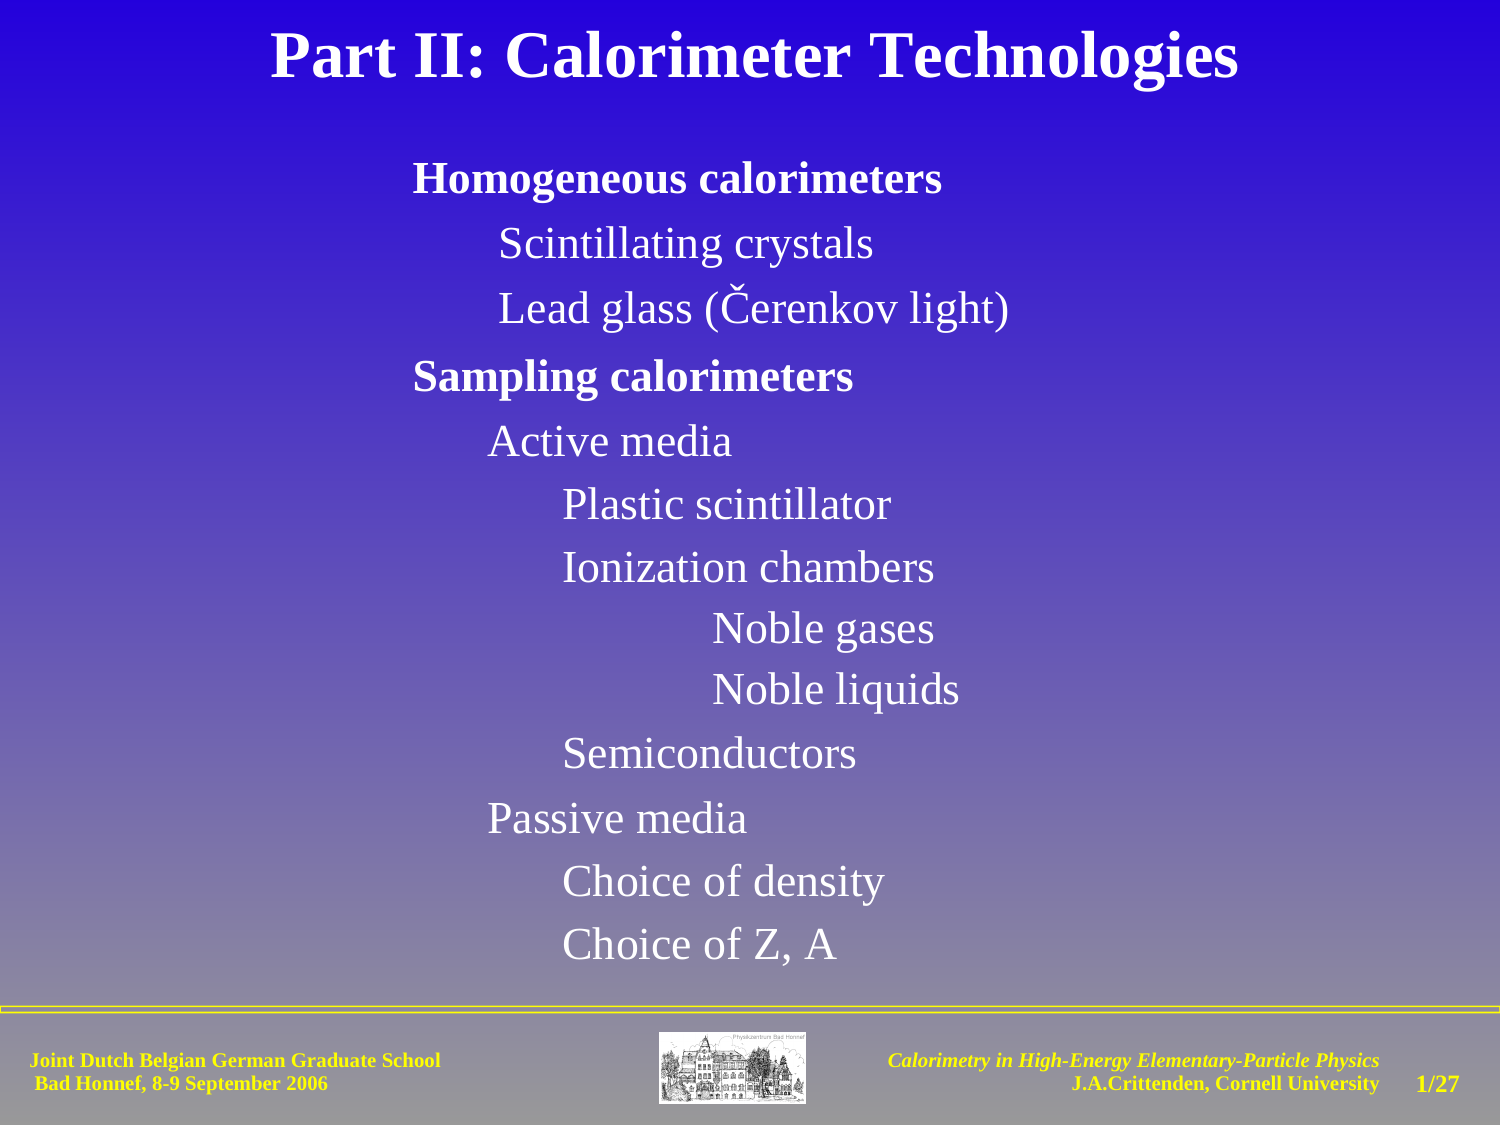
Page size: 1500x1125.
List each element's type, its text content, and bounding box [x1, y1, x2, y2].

list Homogeneous calorimeters Scintillating crystals Lead glass (Čerenkov light) Sampling calorimeters Active media Plastic scintillator Ionization chambers Noble gases Noble liquids Semiconductors Passive media Choice of density Choice of Z, A [412, 152, 1126, 976]
picture [659, 1032, 806, 1104]
title Part II: Calorimeter Technologies [118, 0, 1393, 148]
